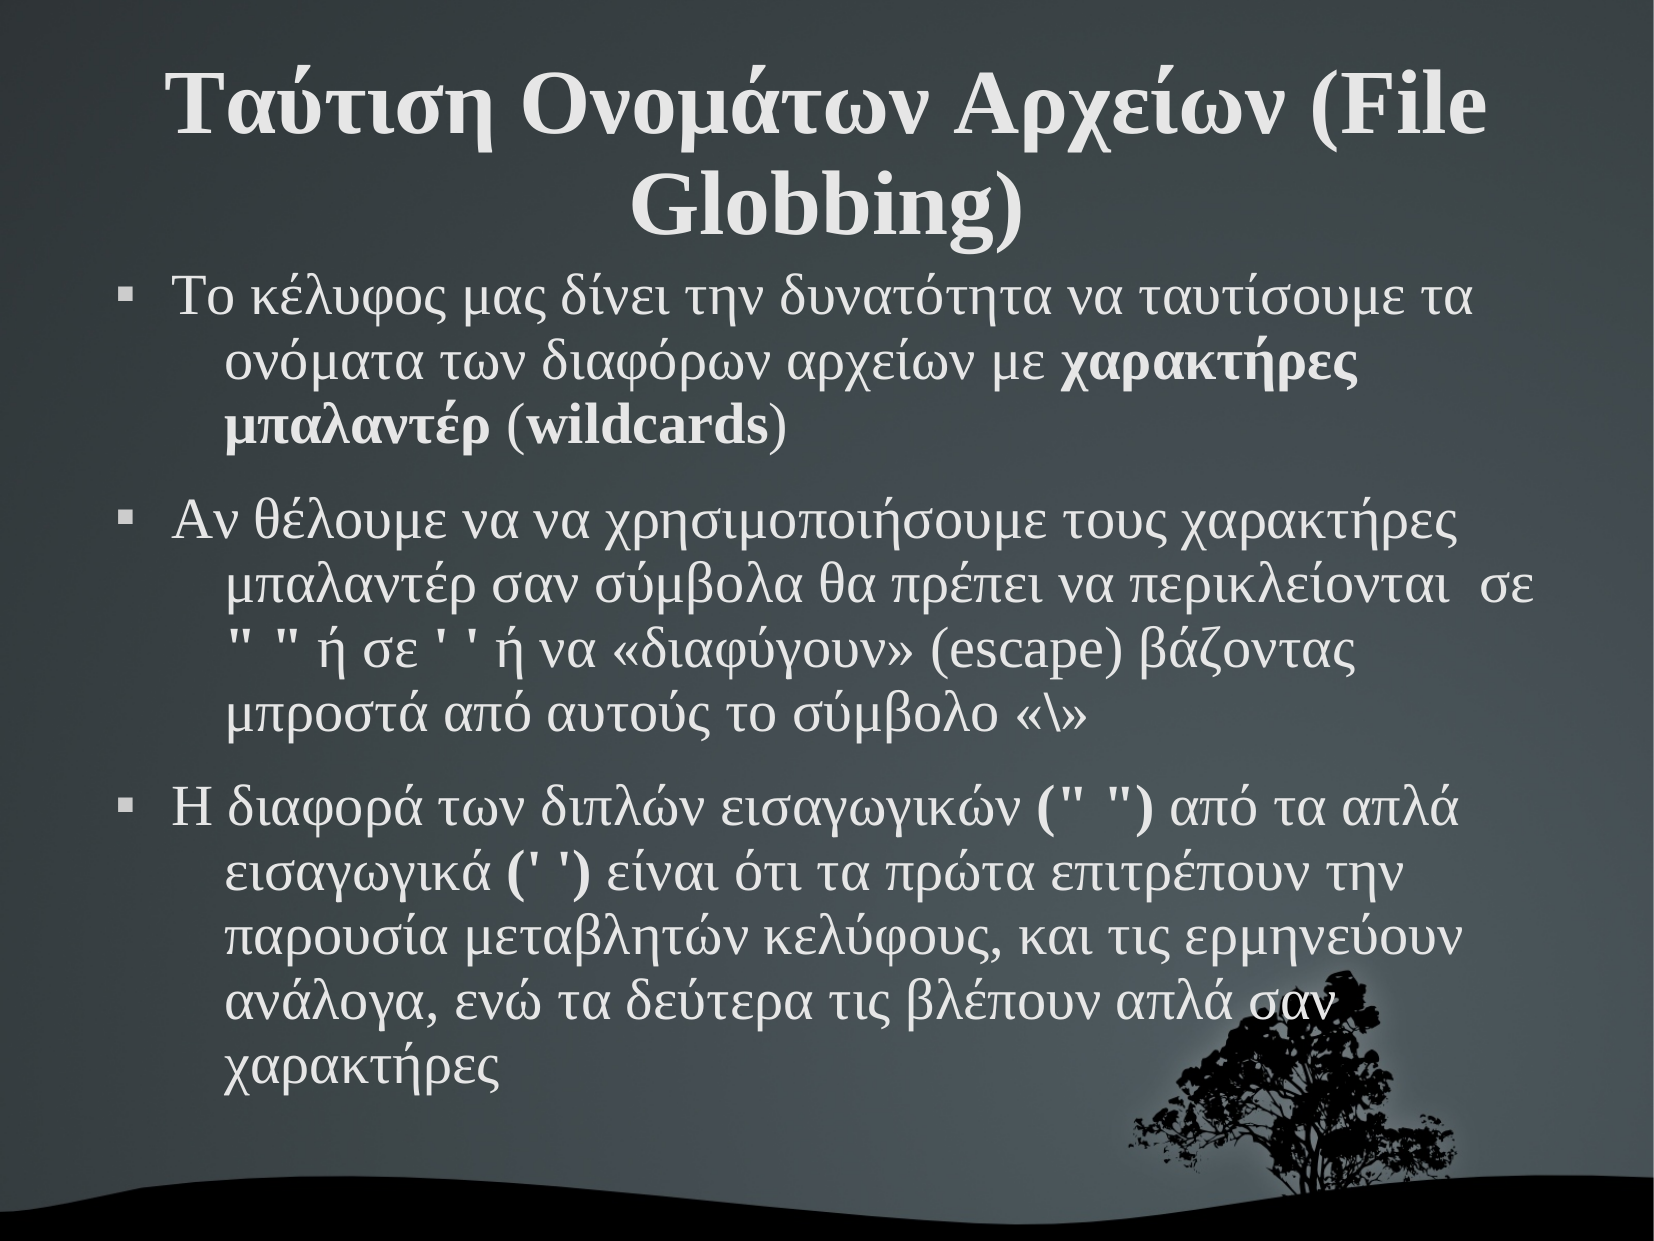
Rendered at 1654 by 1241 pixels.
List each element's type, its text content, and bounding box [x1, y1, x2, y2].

title Ταύτιση Ονομάτων Αρχείων (File Globbing) [82, 33, 1572, 273]
picture [0, 0, 1654, 1241]
list Το κέλυφος μας δίνει την δυνατότητα να ταυτίσουμε τα ονόματα των διαφόρων αρχείων με χαρακτήρες μπαλαντέρ (wildcards) Αν θέλουμε να να χρησιμοποιήσουμε τους χαρακτήρες μπαλαντέρ σαν σύμβολα θα πρέπει να περικλείονται σε " " ή σε ' ' ή να «διαφύγουν» (escape) βάζοντας μπροστά από αυτούς το σύμβολο «\» H διαφορά των διπλών εισαγωγικών (" ") από τα απλά εισαγωγικά (' ') είναι ότι τα πρώτα επιτρέπουν την παρουσία μεταβλητών κελύφους, και τις ερμηνεύουν ανάλογα, ενώ τα δεύτερα τις βλέπουν απλά σαν χαρακτήρες [82, 273, 1571, 1202]
